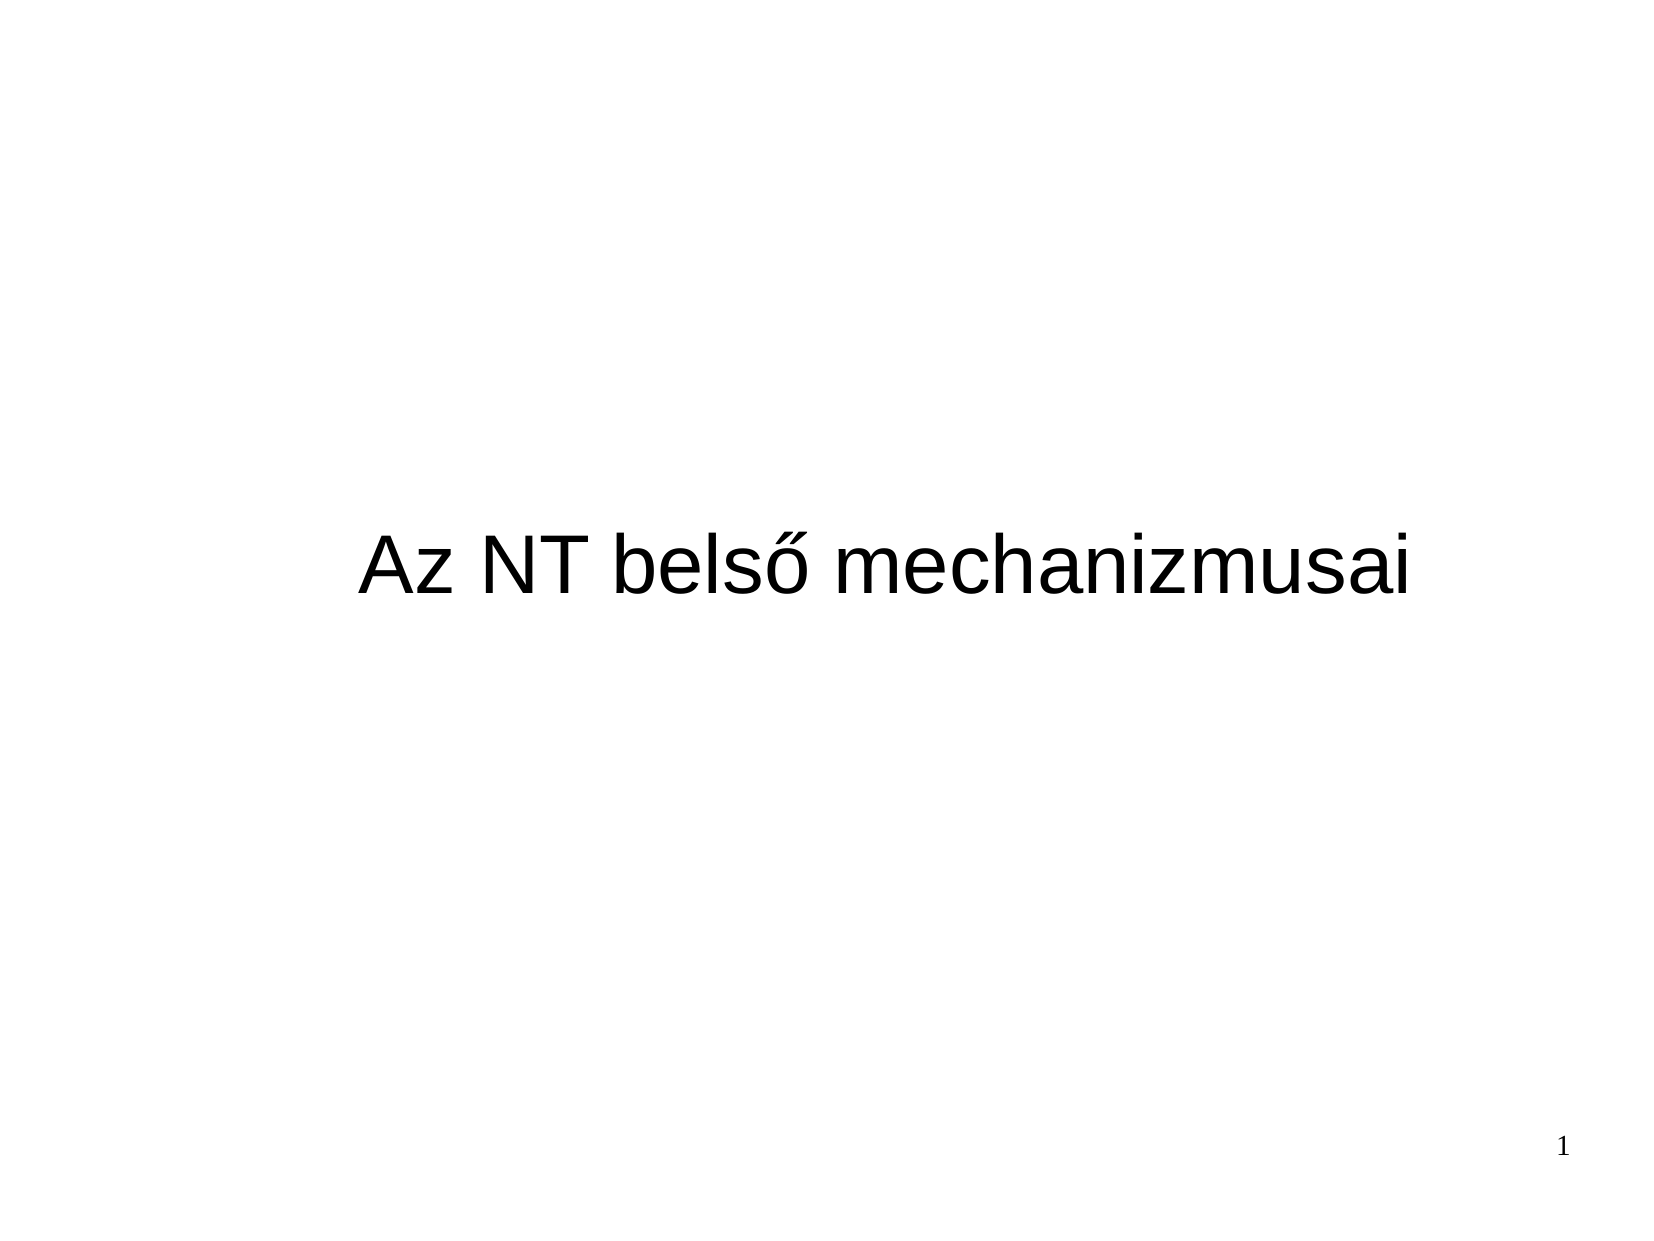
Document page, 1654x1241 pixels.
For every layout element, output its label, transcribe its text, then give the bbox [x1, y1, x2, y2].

subtitle Az NT belső mechanizmusai [266, 502, 1504, 655]
